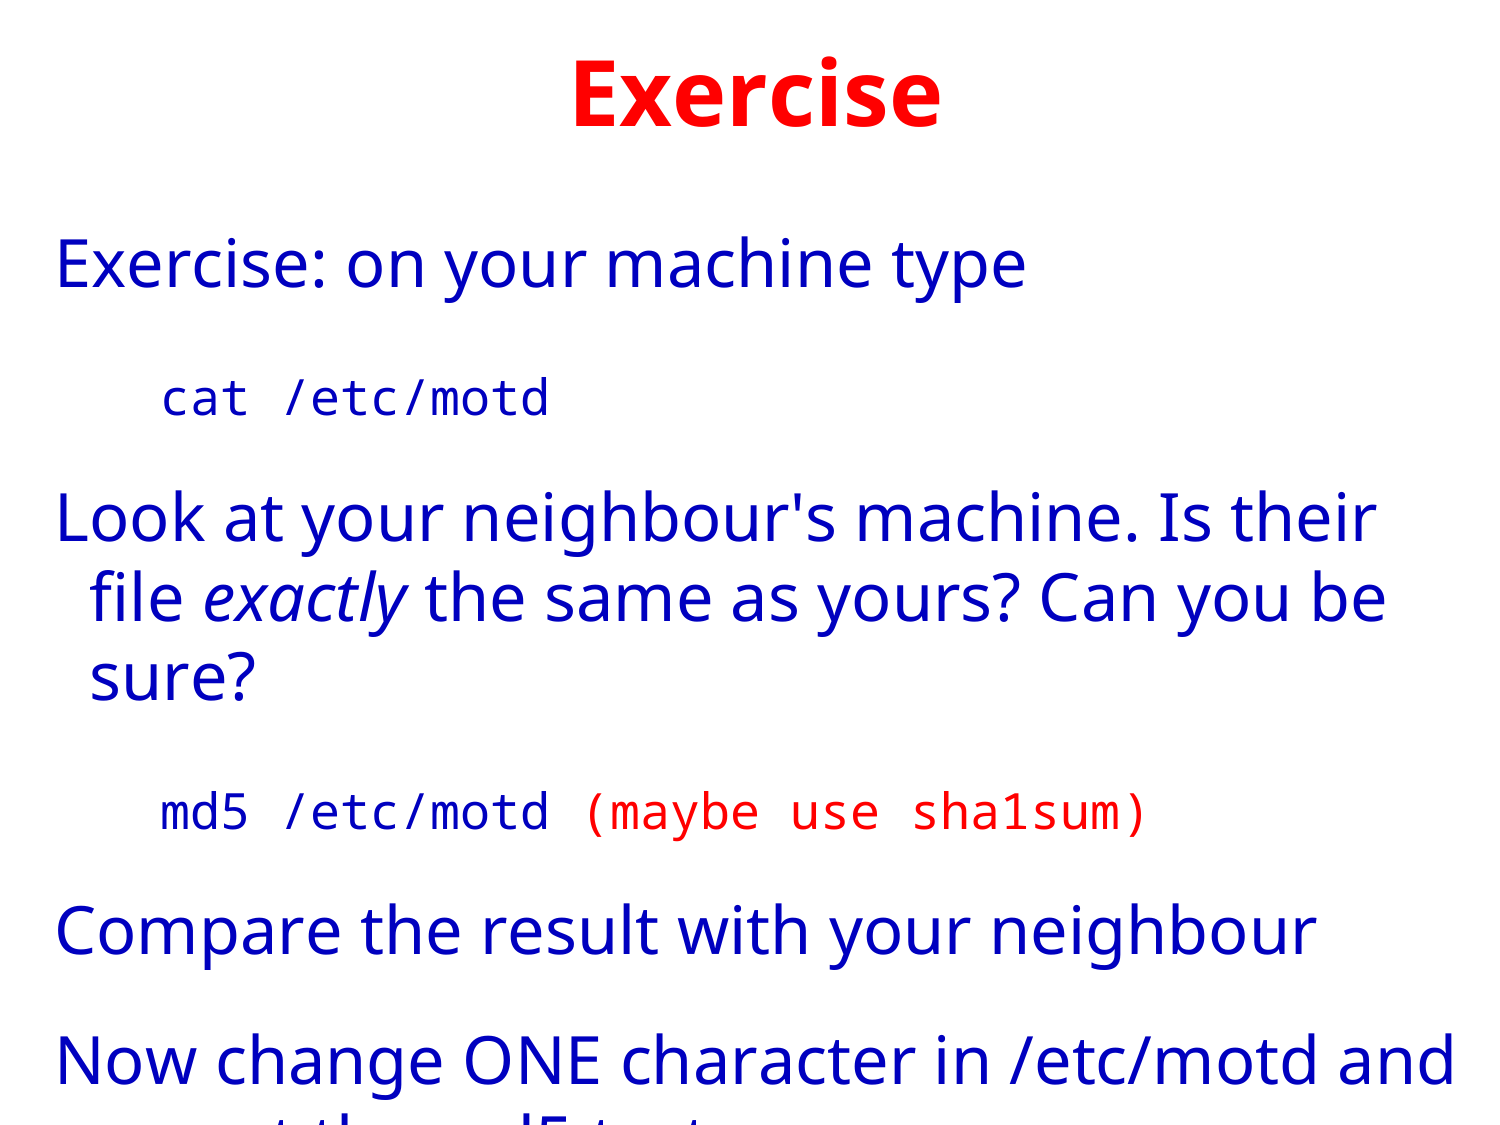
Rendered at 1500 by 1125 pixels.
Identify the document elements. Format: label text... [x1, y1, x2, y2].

list Exercise: on your machine type cat /etc/motd Look at your neighbour's machine. Is their file exactly the same as yours? Can you be sure? md5 /etc/motd (maybe use sha1sum) Compare the result with your neighbour Now change ONE character in /etc/motd and repeat the md5 test Under Linux the command is md5sum [19, 223, 1481, 1083]
title Exercise [561, 28, 951, 142]
